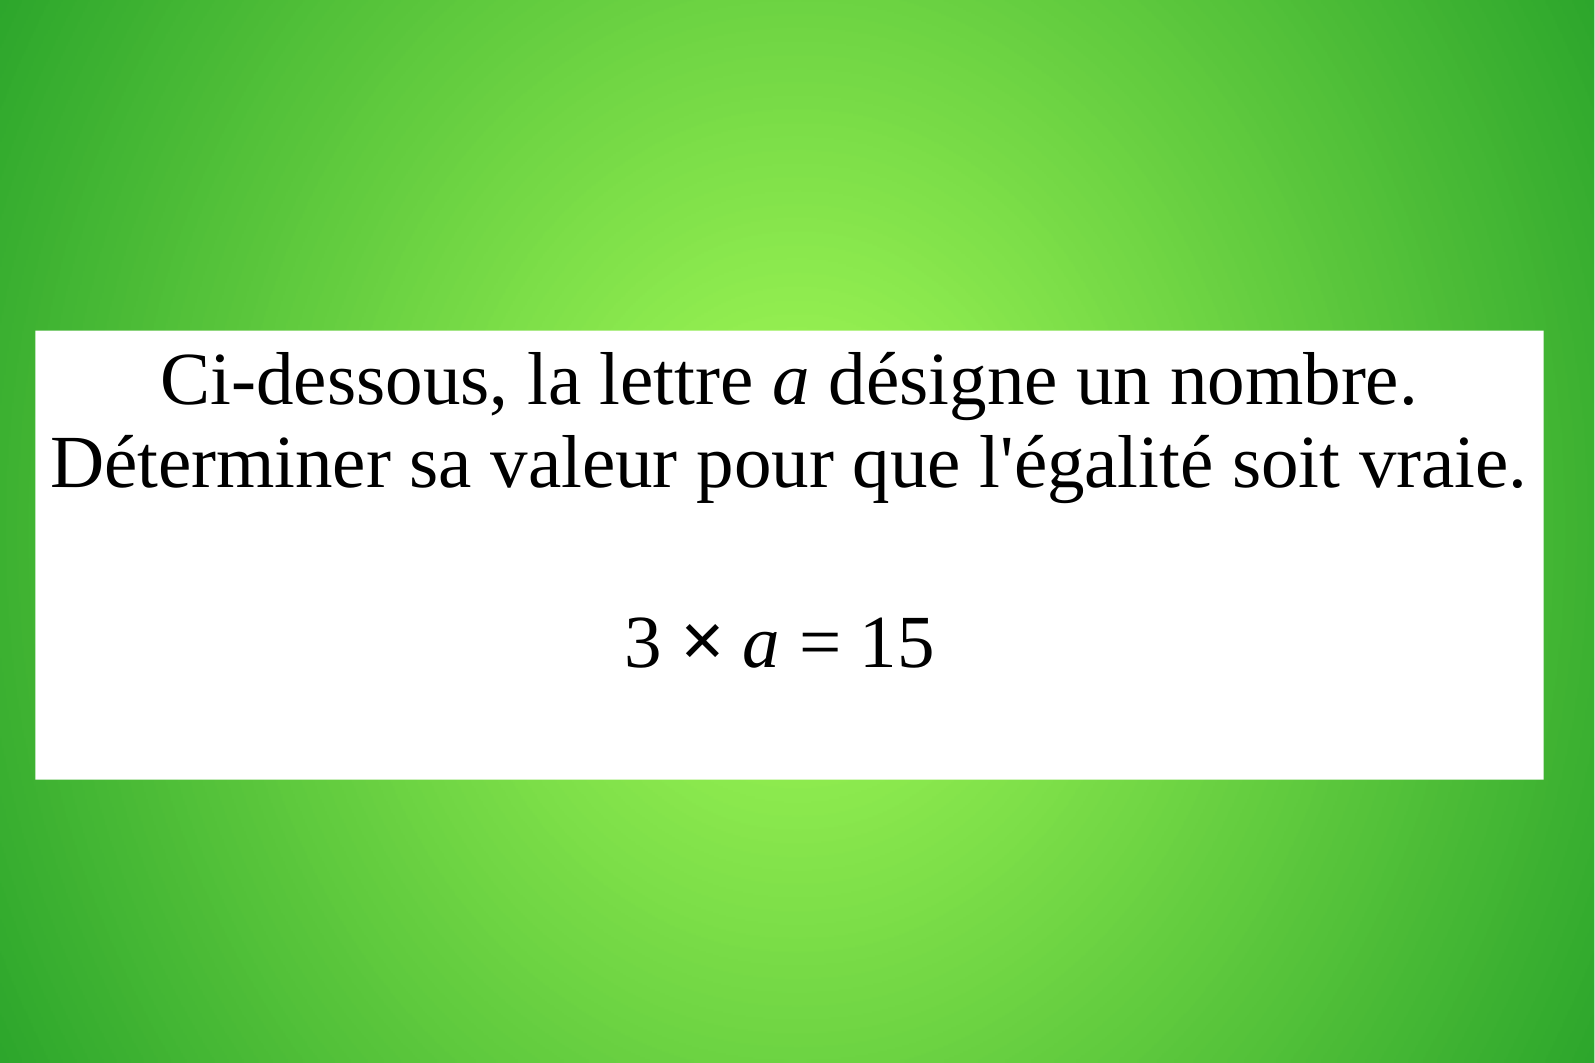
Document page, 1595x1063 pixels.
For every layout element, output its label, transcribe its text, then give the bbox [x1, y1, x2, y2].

picture [0, 0, 1595, 1063]
text_box Ci-dessous, la lettre a désigne un nombre. Déterminer sa valeur pour que l'égalité soit vraie. 3 × a = 15 [35, 330, 1544, 778]
